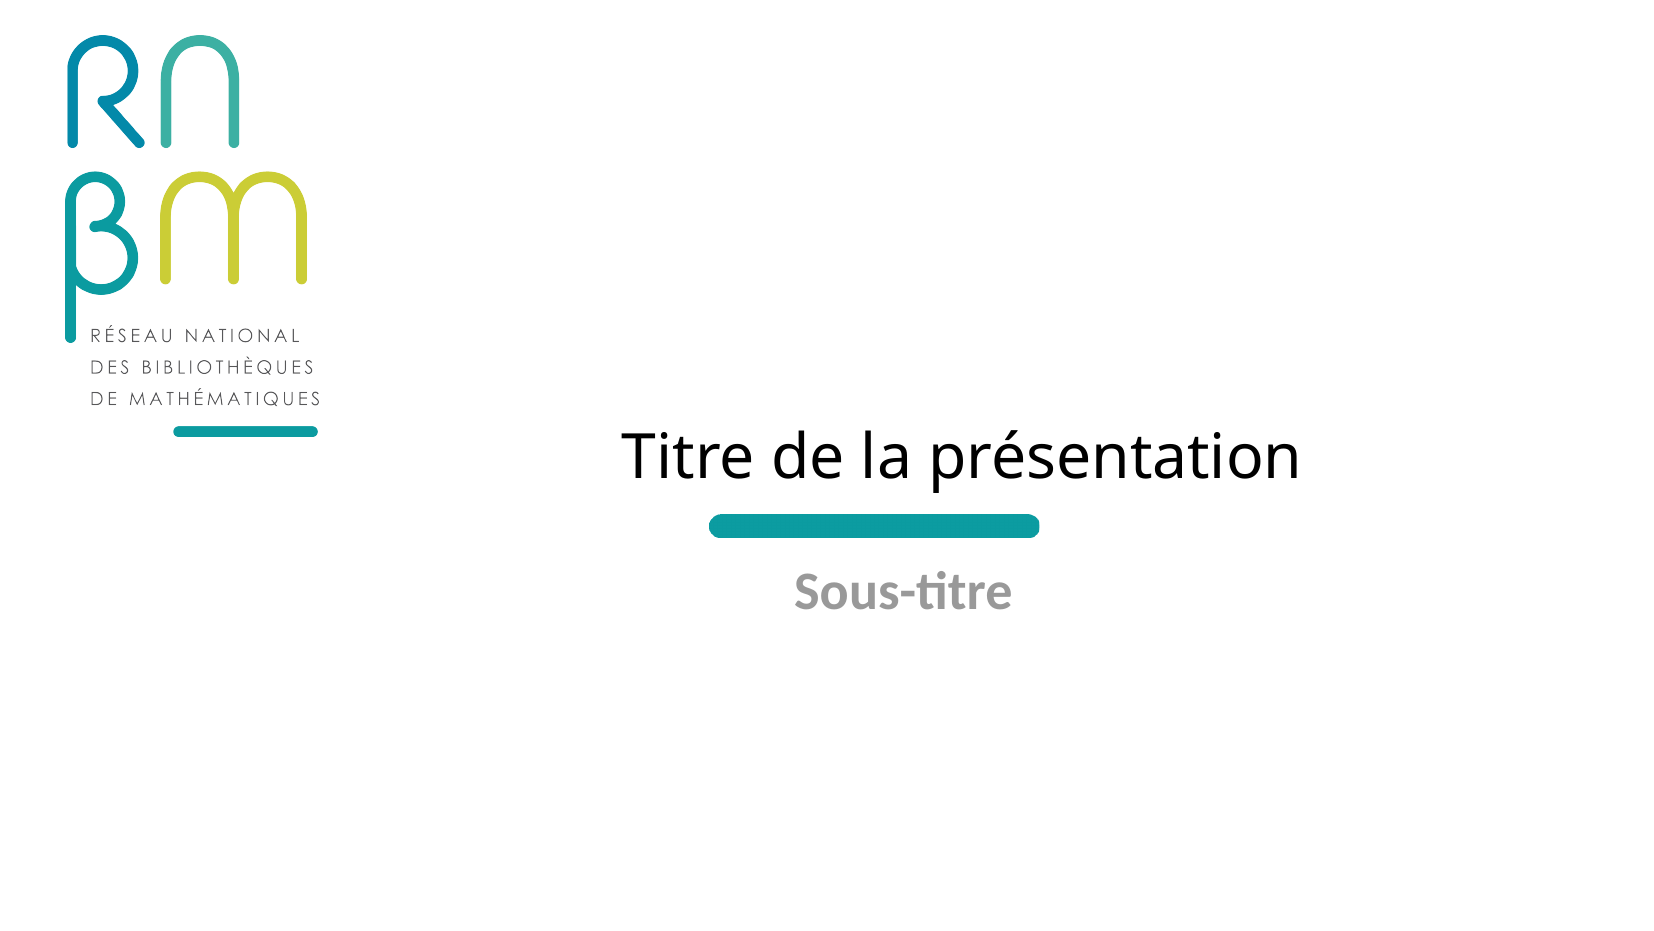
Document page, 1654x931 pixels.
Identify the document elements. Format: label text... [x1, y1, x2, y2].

picture [65, 35, 319, 437]
title Sous-titre [437, 519, 1371, 674]
title Titre de la présentation [496, 377, 1430, 532]
picture [708, 513, 1040, 519]
